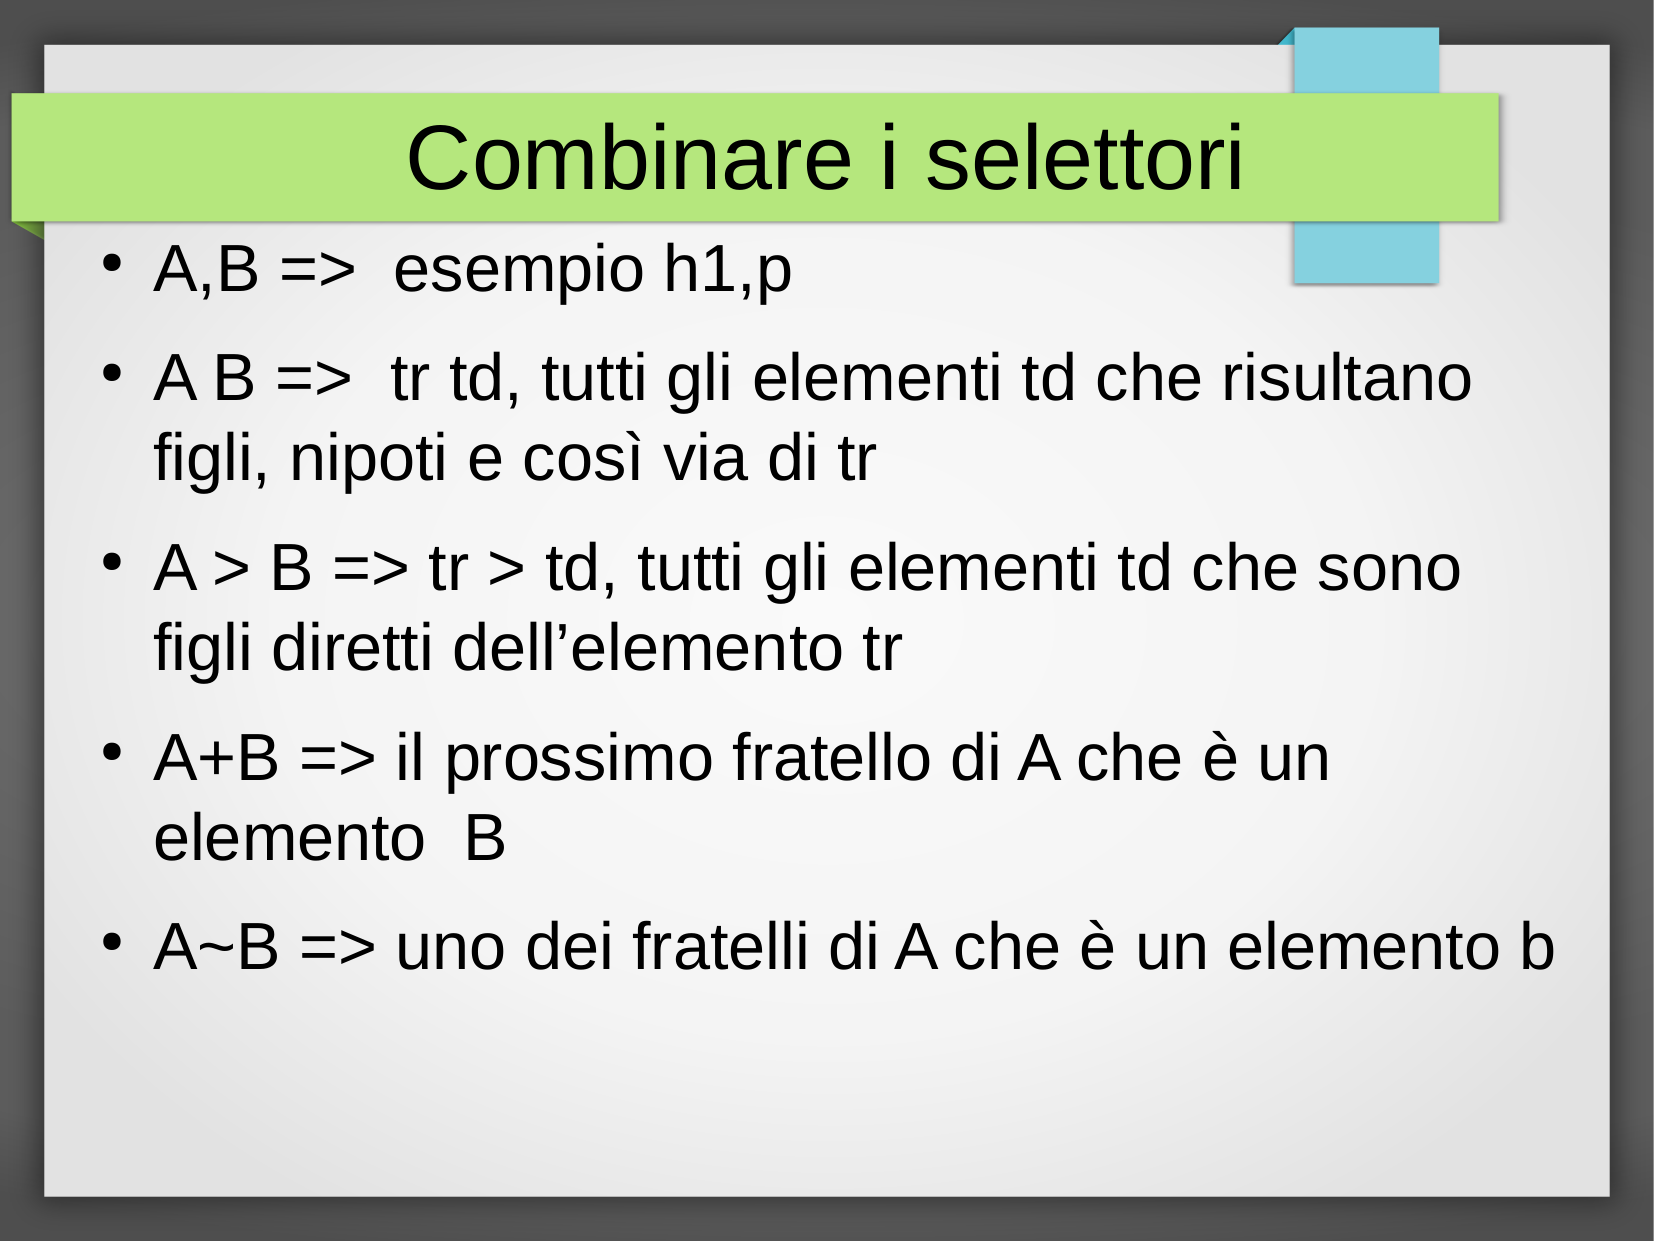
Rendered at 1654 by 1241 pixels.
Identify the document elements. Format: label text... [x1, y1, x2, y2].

title Combinare i selettori [82, 49, 1571, 224]
picture [0, 0, 1654, 1241]
list A,B => esempio h1,p A B => tr td, tutti gli elementi td che risultano figli, nipoti e così via di tr A > B => tr > td, tutti gli elementi td che sono figli diretti dell’elemento tr A+B => il prossimo fratello di A che è un elemento B A~B => uno dei fratelli di A che è un elemento b [82, 224, 1571, 1172]
